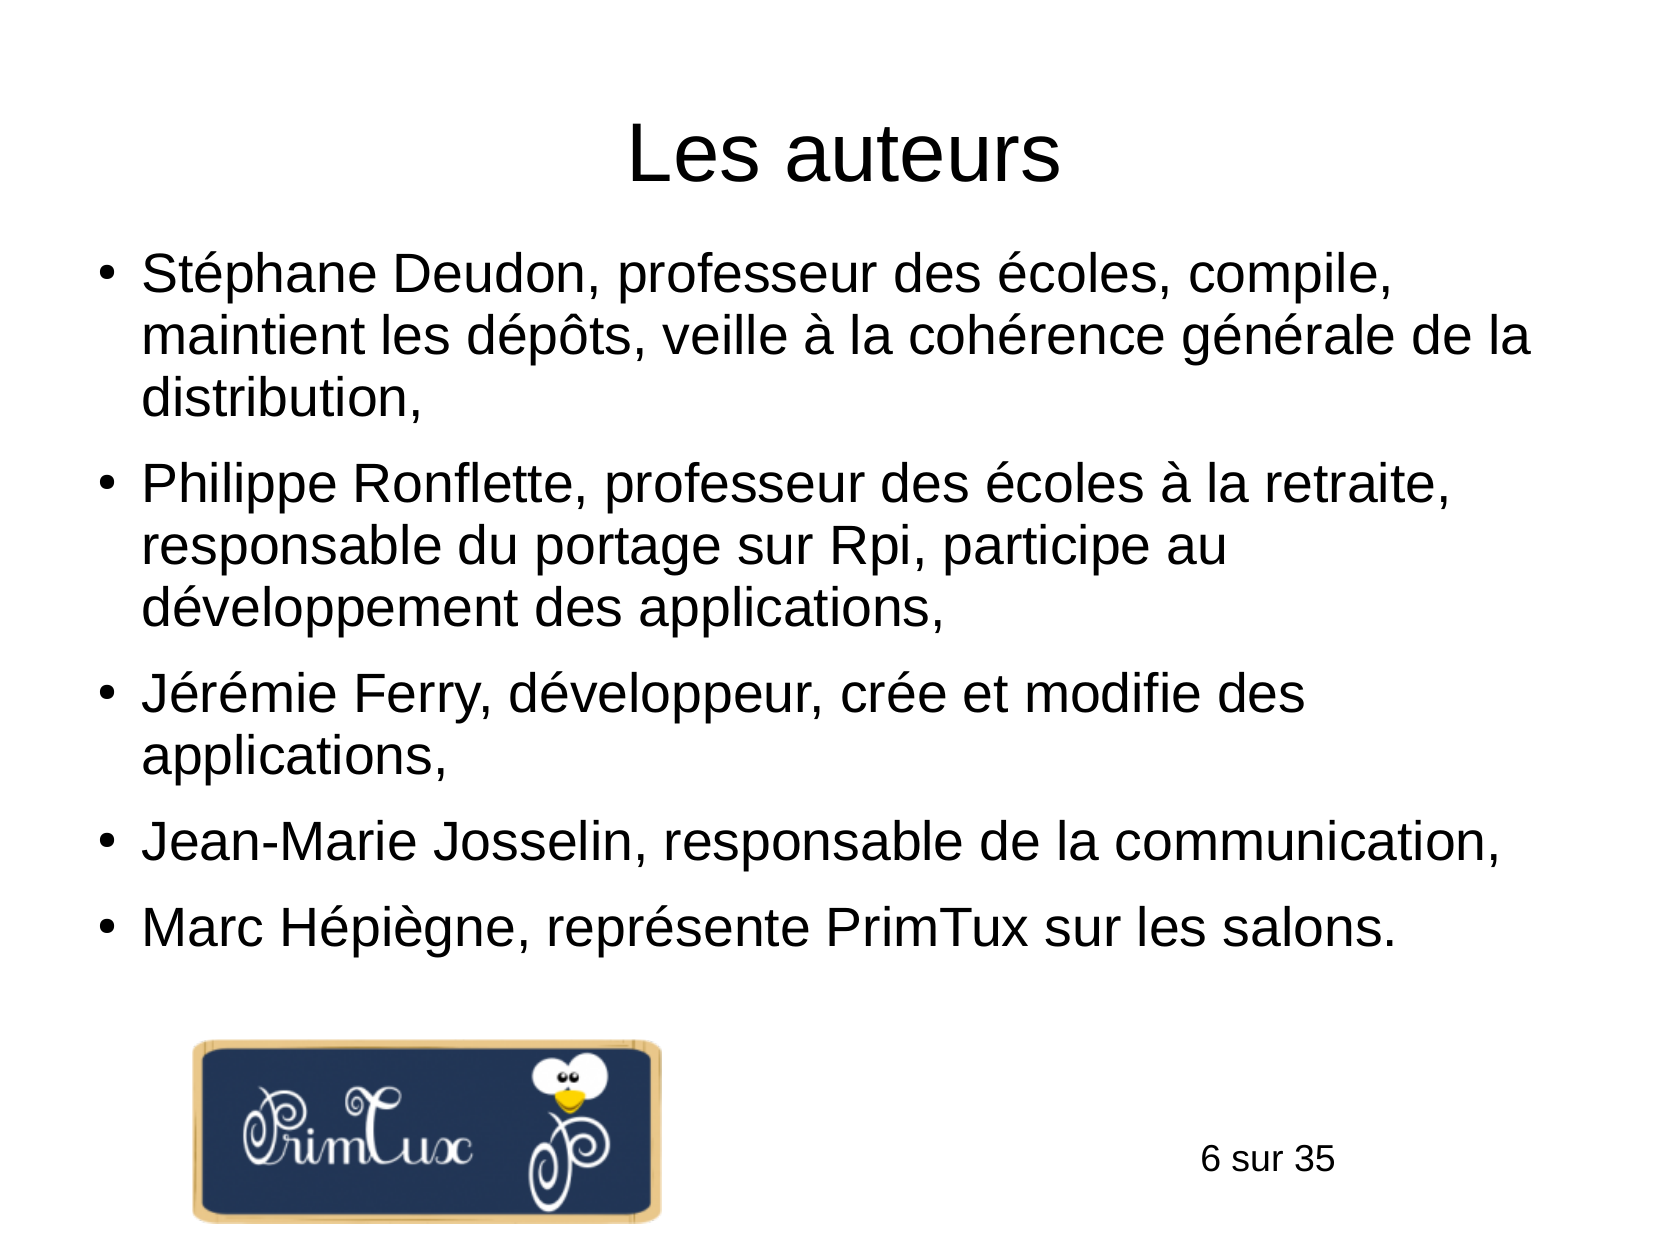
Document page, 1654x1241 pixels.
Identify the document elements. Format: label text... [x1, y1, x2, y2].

picture [192, 1039, 662, 1224]
title Les auteurs [82, 49, 1571, 242]
list Stéphane Deudon, professeur des écoles, compile, maintient les dépôts, veille à la cohérence générale de la distribution, Philippe Ronflette, professeur des écoles à la retraite, responsable du portage sur Rpi, participe au développement des applications, Jérémie Ferry, développeur, crée et modifie des applications, Jean-Marie Josselin, responsable de la communication, Marc Hépiègne, représente PrimTux sur les salons. [82, 242, 1571, 963]
